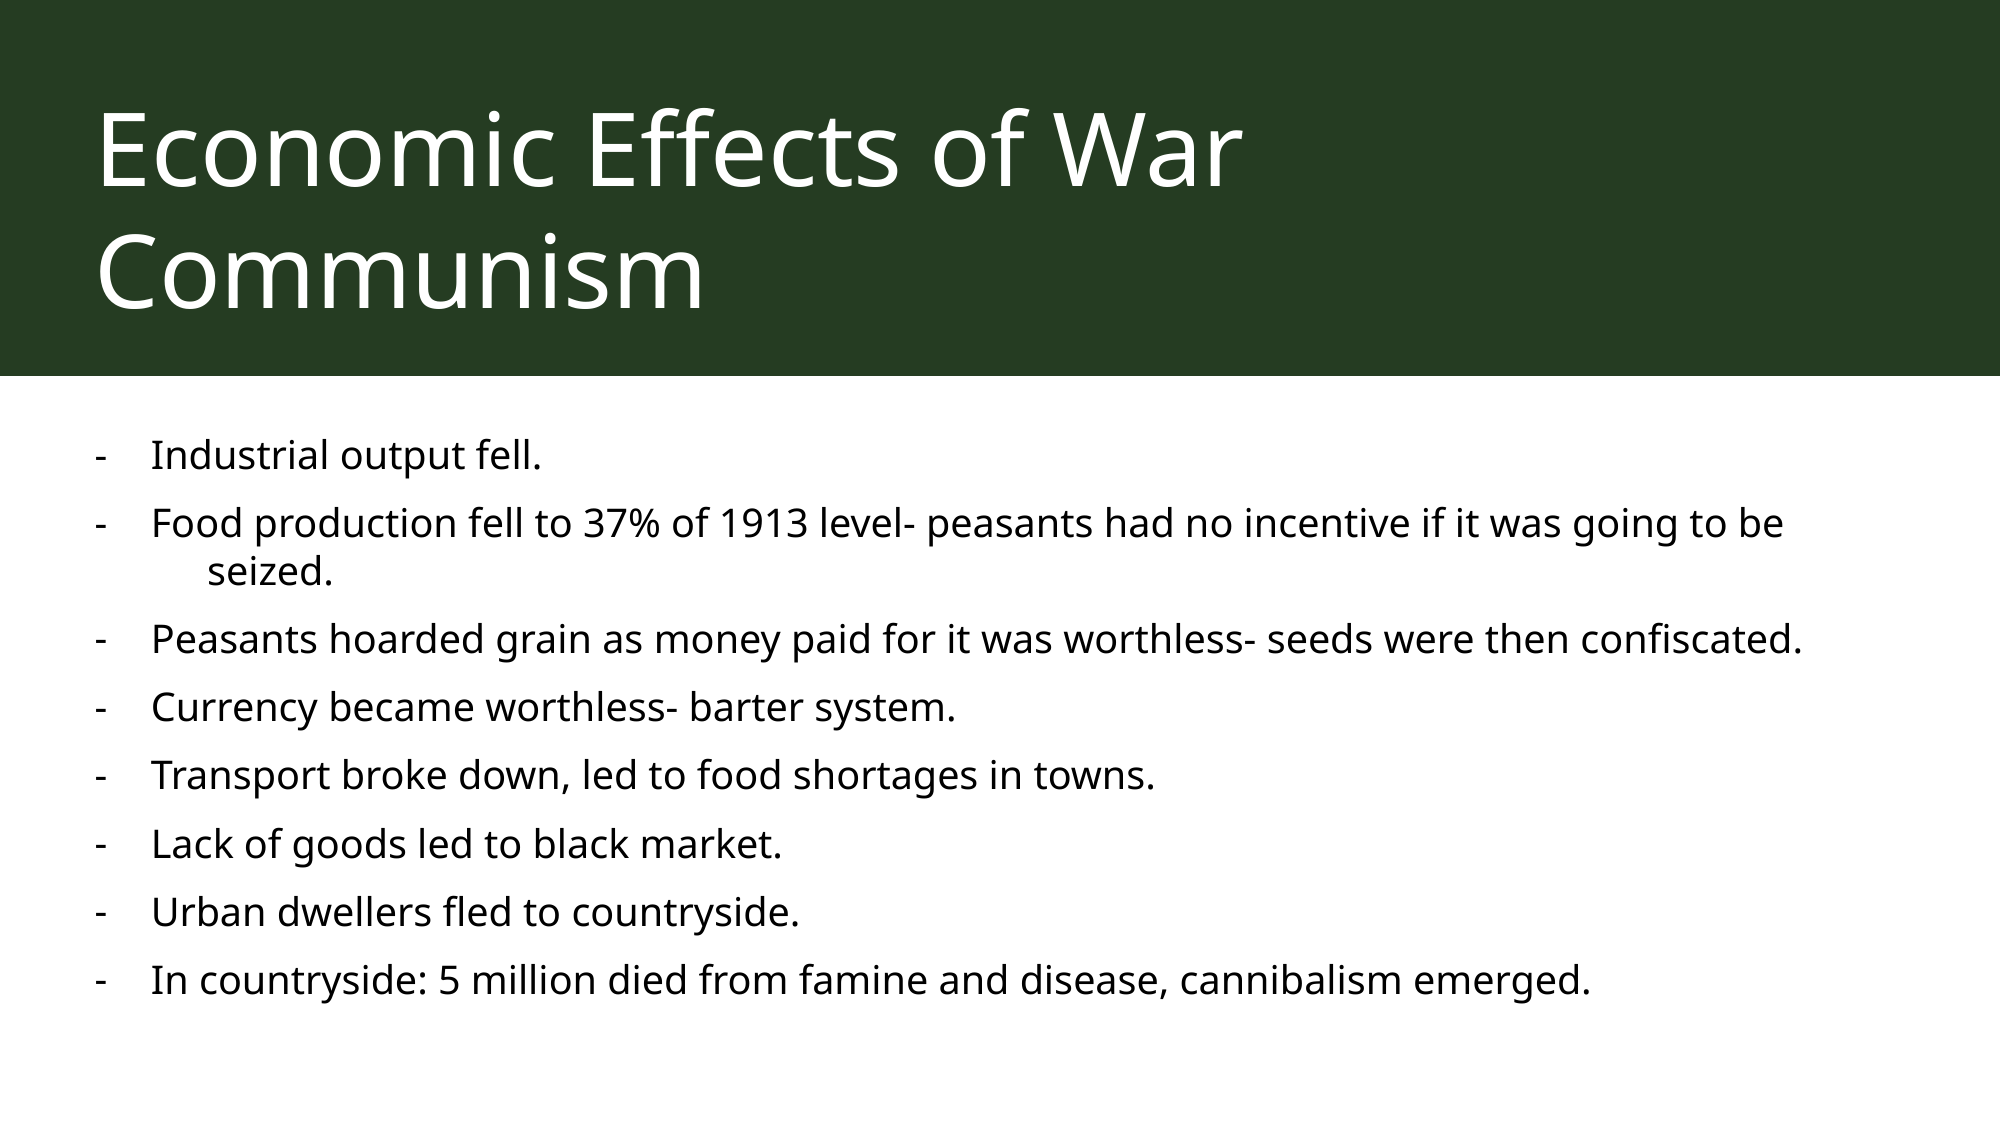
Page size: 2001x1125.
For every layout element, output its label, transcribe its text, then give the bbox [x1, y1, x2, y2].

title Economic Effects of War Communism [79, 59, 1863, 337]
list Industrial output fell. Food production fell to 37% of 1913 level- peasants had no incentive if it was going to be seized. Peasants hoarded grain as money paid for it was worthless- seeds were then confiscated. Currency became worthless- barter system. Transport broke down, led to food shortages in towns. Lack of goods led to black market. Urban dwellers fled to countryside. In countryside: 5 million died from famine and disease, cannibalism emerged. [79, 422, 1863, 1014]
